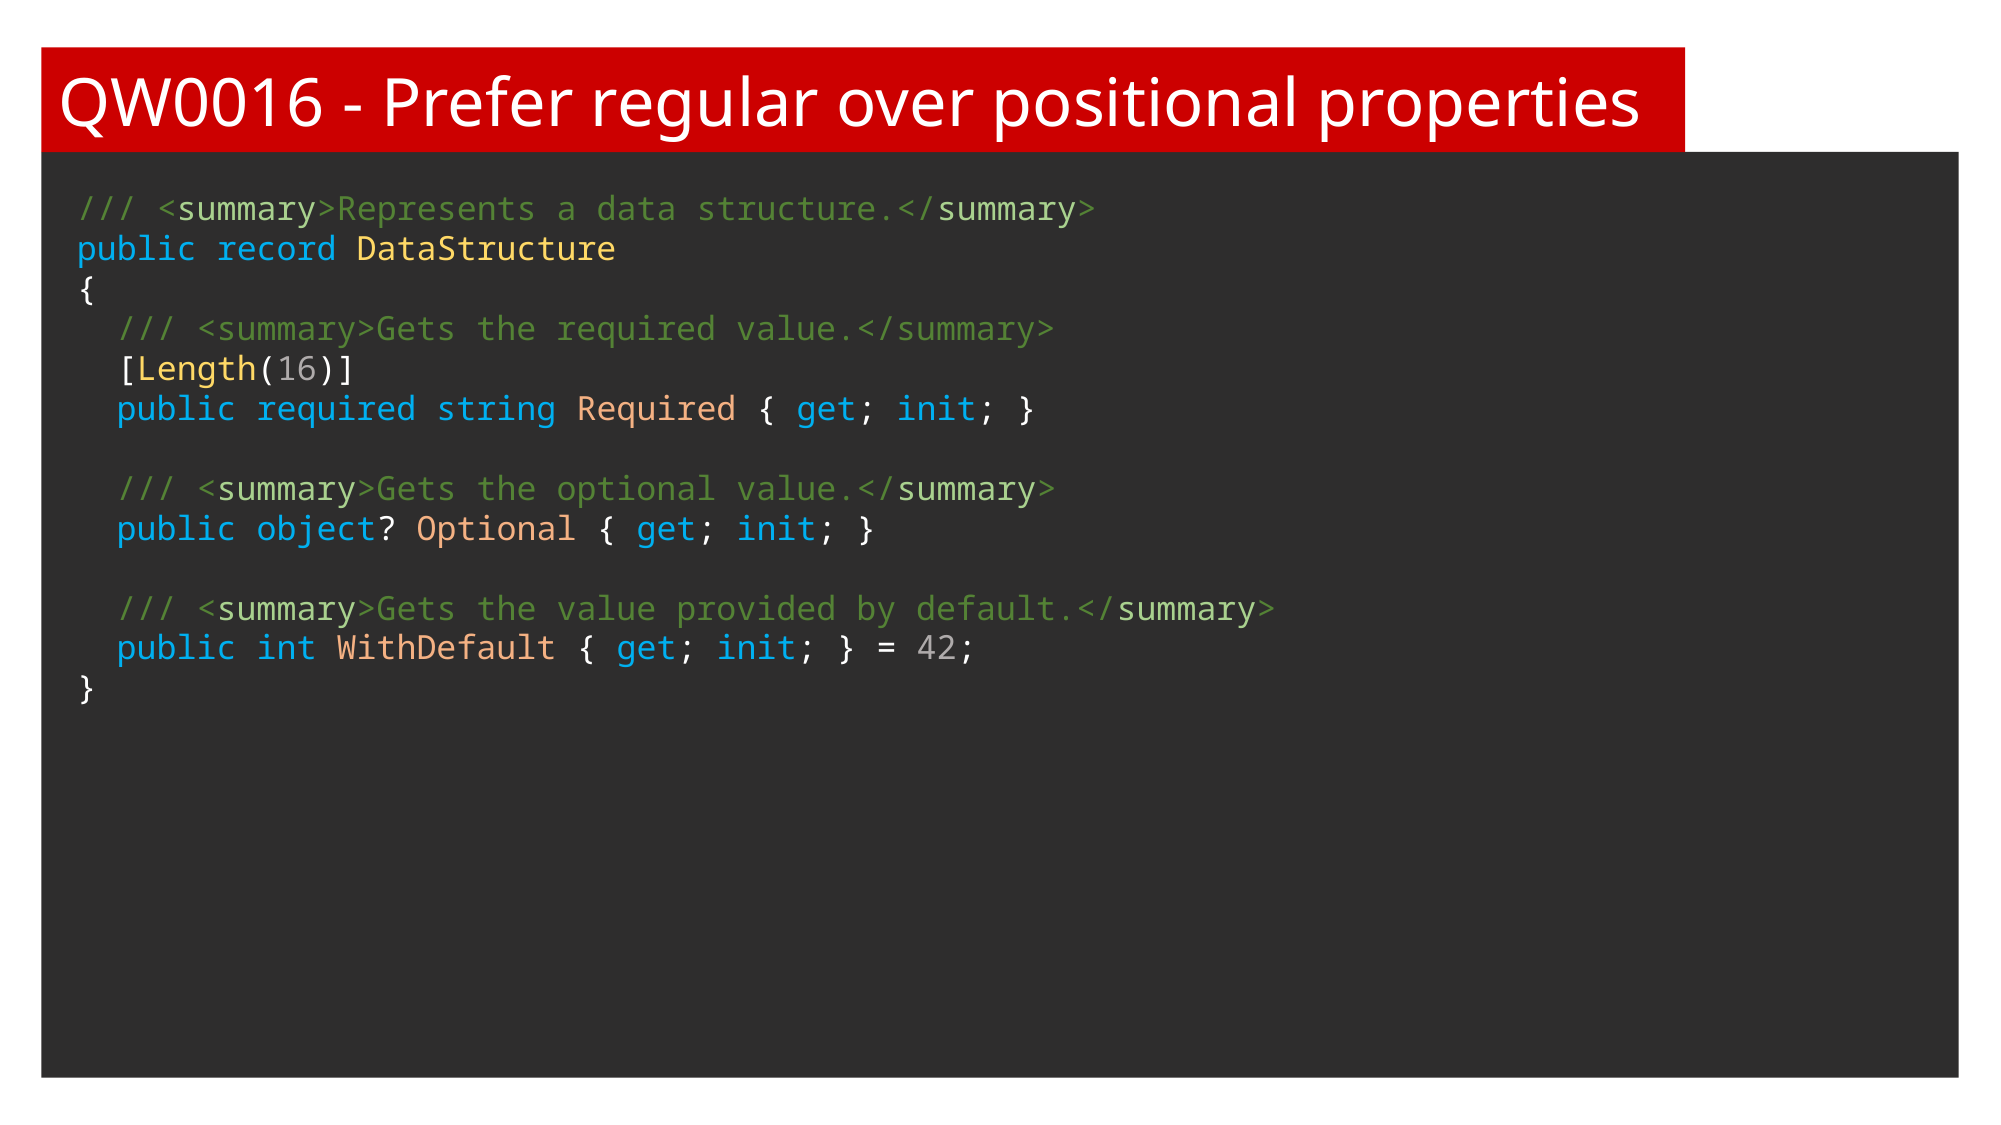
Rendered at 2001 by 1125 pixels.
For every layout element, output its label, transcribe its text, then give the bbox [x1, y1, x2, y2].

text_box [41, 152, 1959, 1078]
text_box /// <summary>Represents a data structure.</summary> public record DataStructure { /// <summary>Gets the required value.</summary> [Length(16)] public required string Required { get; init; } /// <summary>Gets the optional value.</summary> public object? Optional { get; init; } /// <summary>Gets the value provided by default.</summary> public int WithDefault { get; init; } = 42; } [41, 152, 1935, 719]
text_box QW0016 - Prefer regular over positional properties [41, 47, 1686, 153]
